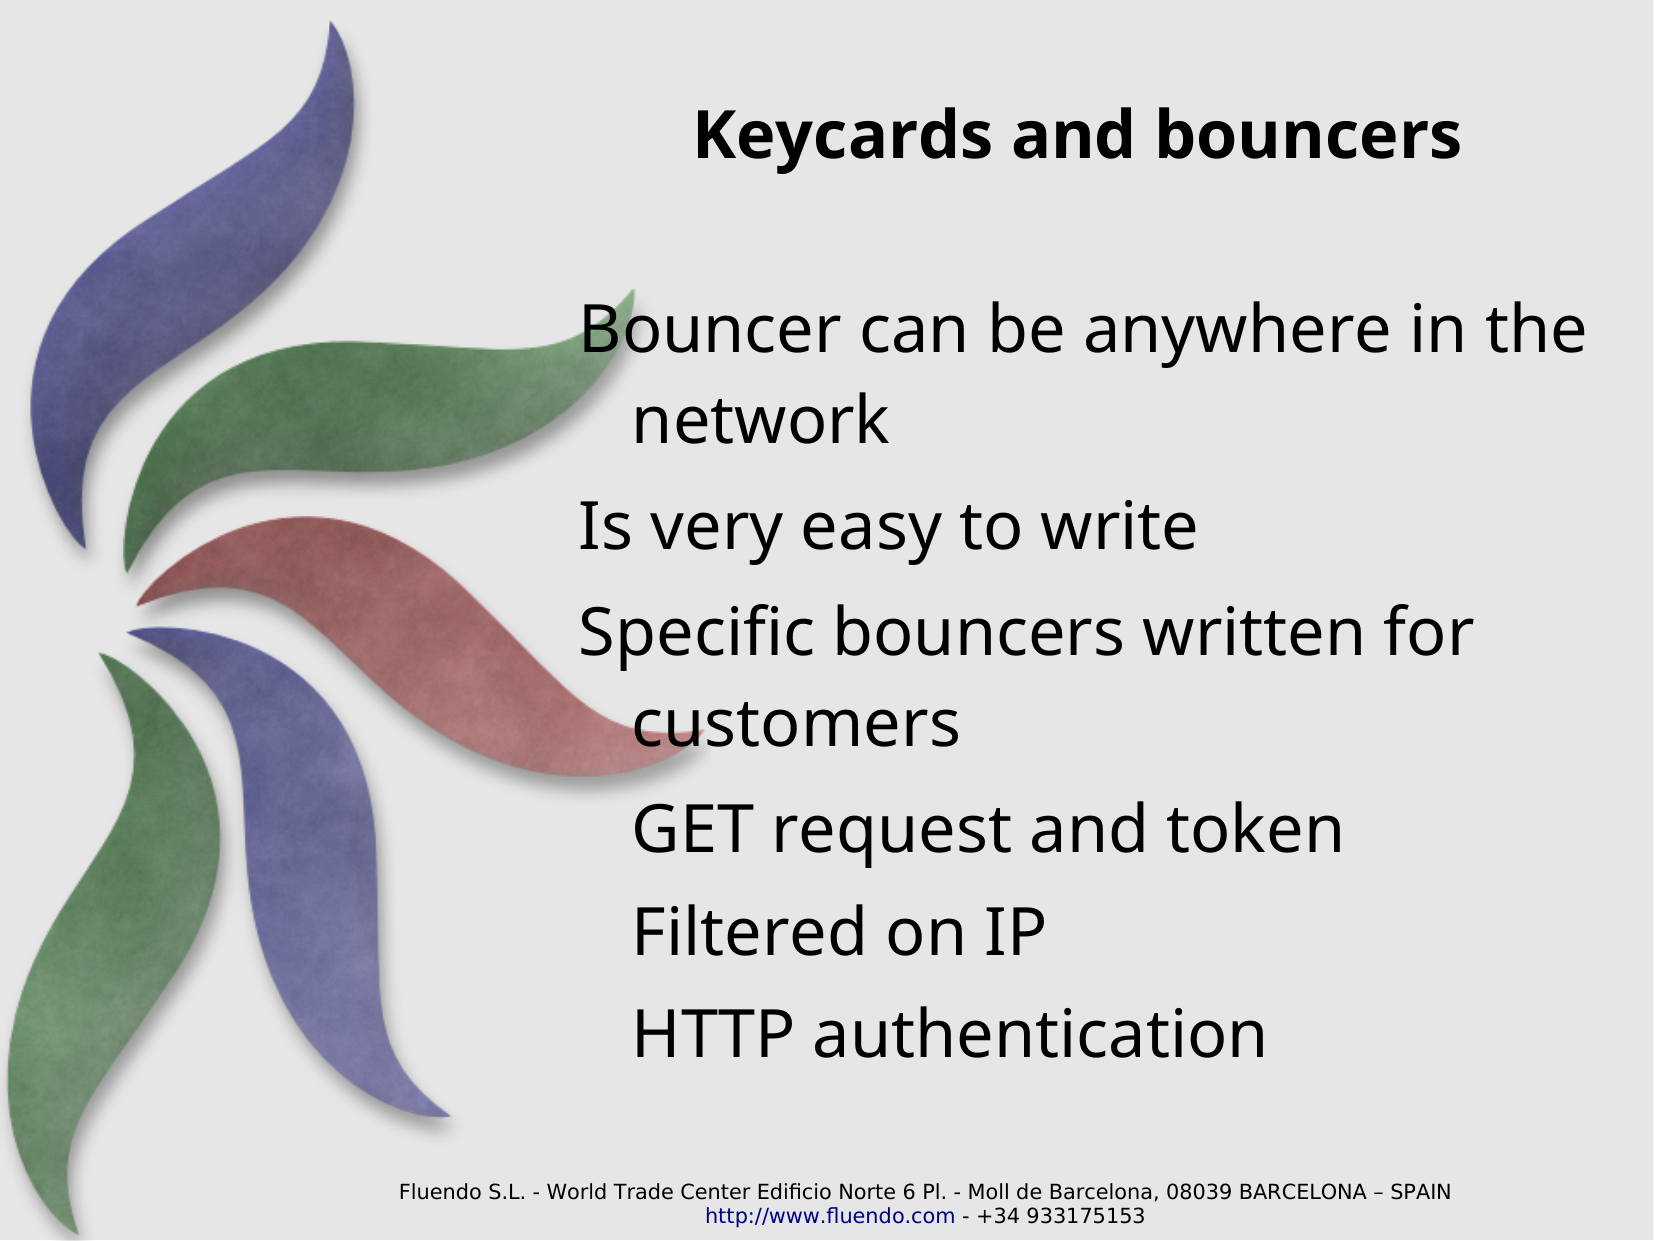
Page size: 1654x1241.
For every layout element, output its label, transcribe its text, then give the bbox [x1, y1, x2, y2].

title Keycards and bouncers [560, 58, 1595, 207]
picture [0, 0, 711, 1241]
list Bouncer can be anywhere in the network Is very easy to write Specific bouncers written for customers GET request and token Filtered on IP HTTP authentication [560, 236, 1595, 1123]
